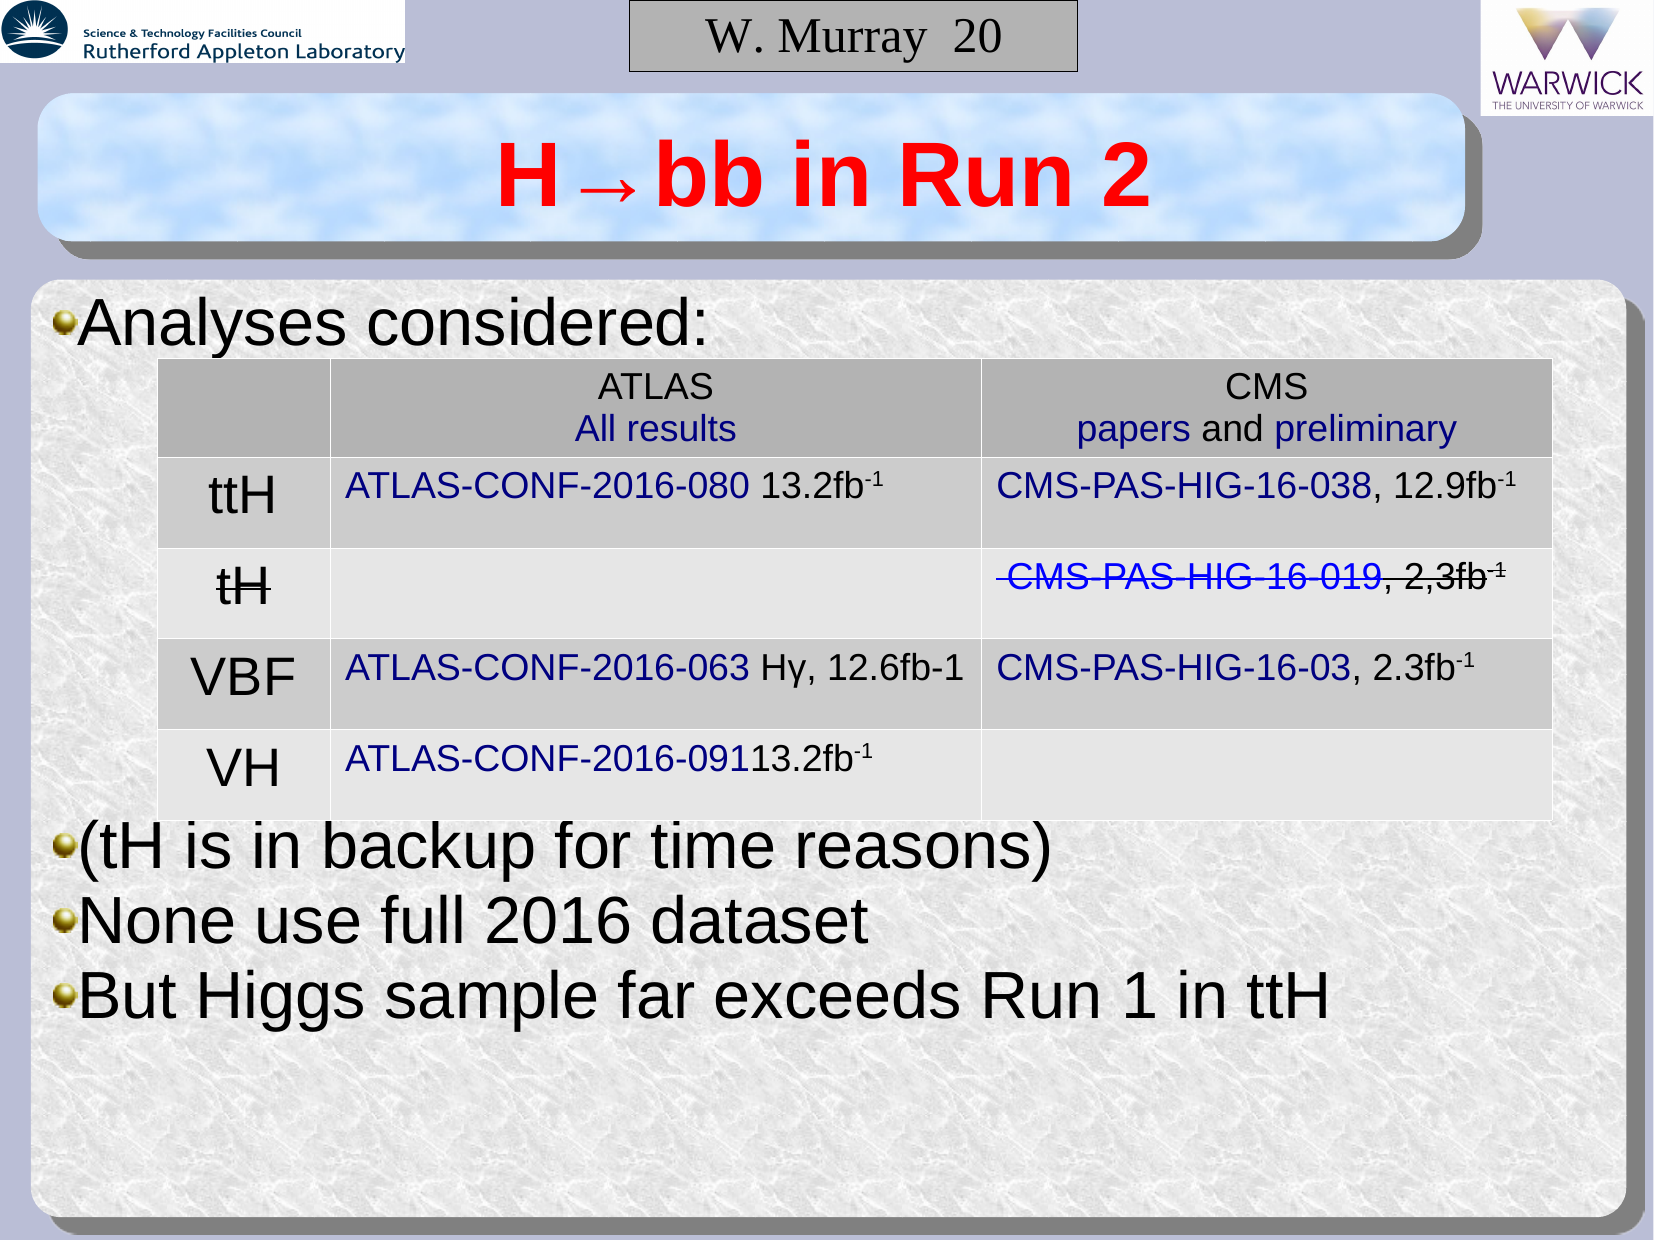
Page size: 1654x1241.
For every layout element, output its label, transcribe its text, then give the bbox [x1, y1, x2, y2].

table_cell CMS-PAS-HIG-16-038, 12.9fb-1 [982, 458, 1552, 548]
picture [30, 279, 1627, 1218]
table_cell [982, 730, 1552, 820]
table_cell ATLAS-CONF-2016-063 Hγ, 12.6fb-1 [331, 639, 981, 729]
table_cell tH [158, 549, 330, 638]
table_cell CMS-PAS-HIG-16-03, 2.3fb-1 [982, 639, 1552, 729]
table_cell VBF [158, 639, 330, 729]
title H→bb in Run 2 [90, 101, 1584, 249]
table_cell CMS-PAS-HIG-16-019, 2,3fb-1 [982, 549, 1552, 638]
table_cell [331, 549, 981, 638]
list Analyses considered: (tH is in backup for time reasons) None use full 2016 dataset But Higgs sample far exceeds Run 1 in ttH [53, 285, 1588, 1193]
table_header [158, 359, 330, 457]
table_header ATLAS All results [331, 359, 981, 457]
table_header CMS papers and preliminary [982, 359, 1552, 457]
table_cell ttH [158, 458, 330, 548]
picture [1480, 0, 1654, 116]
picture [0, 0, 405, 63]
table_cell ATLAS-CONF-2016-09113.2fb-1 [331, 730, 981, 820]
table_cell VH [158, 730, 330, 820]
picture [37, 93, 1452, 242]
table_cell ATLAS-CONF-2016-080 13.2fb-1 [331, 458, 981, 548]
